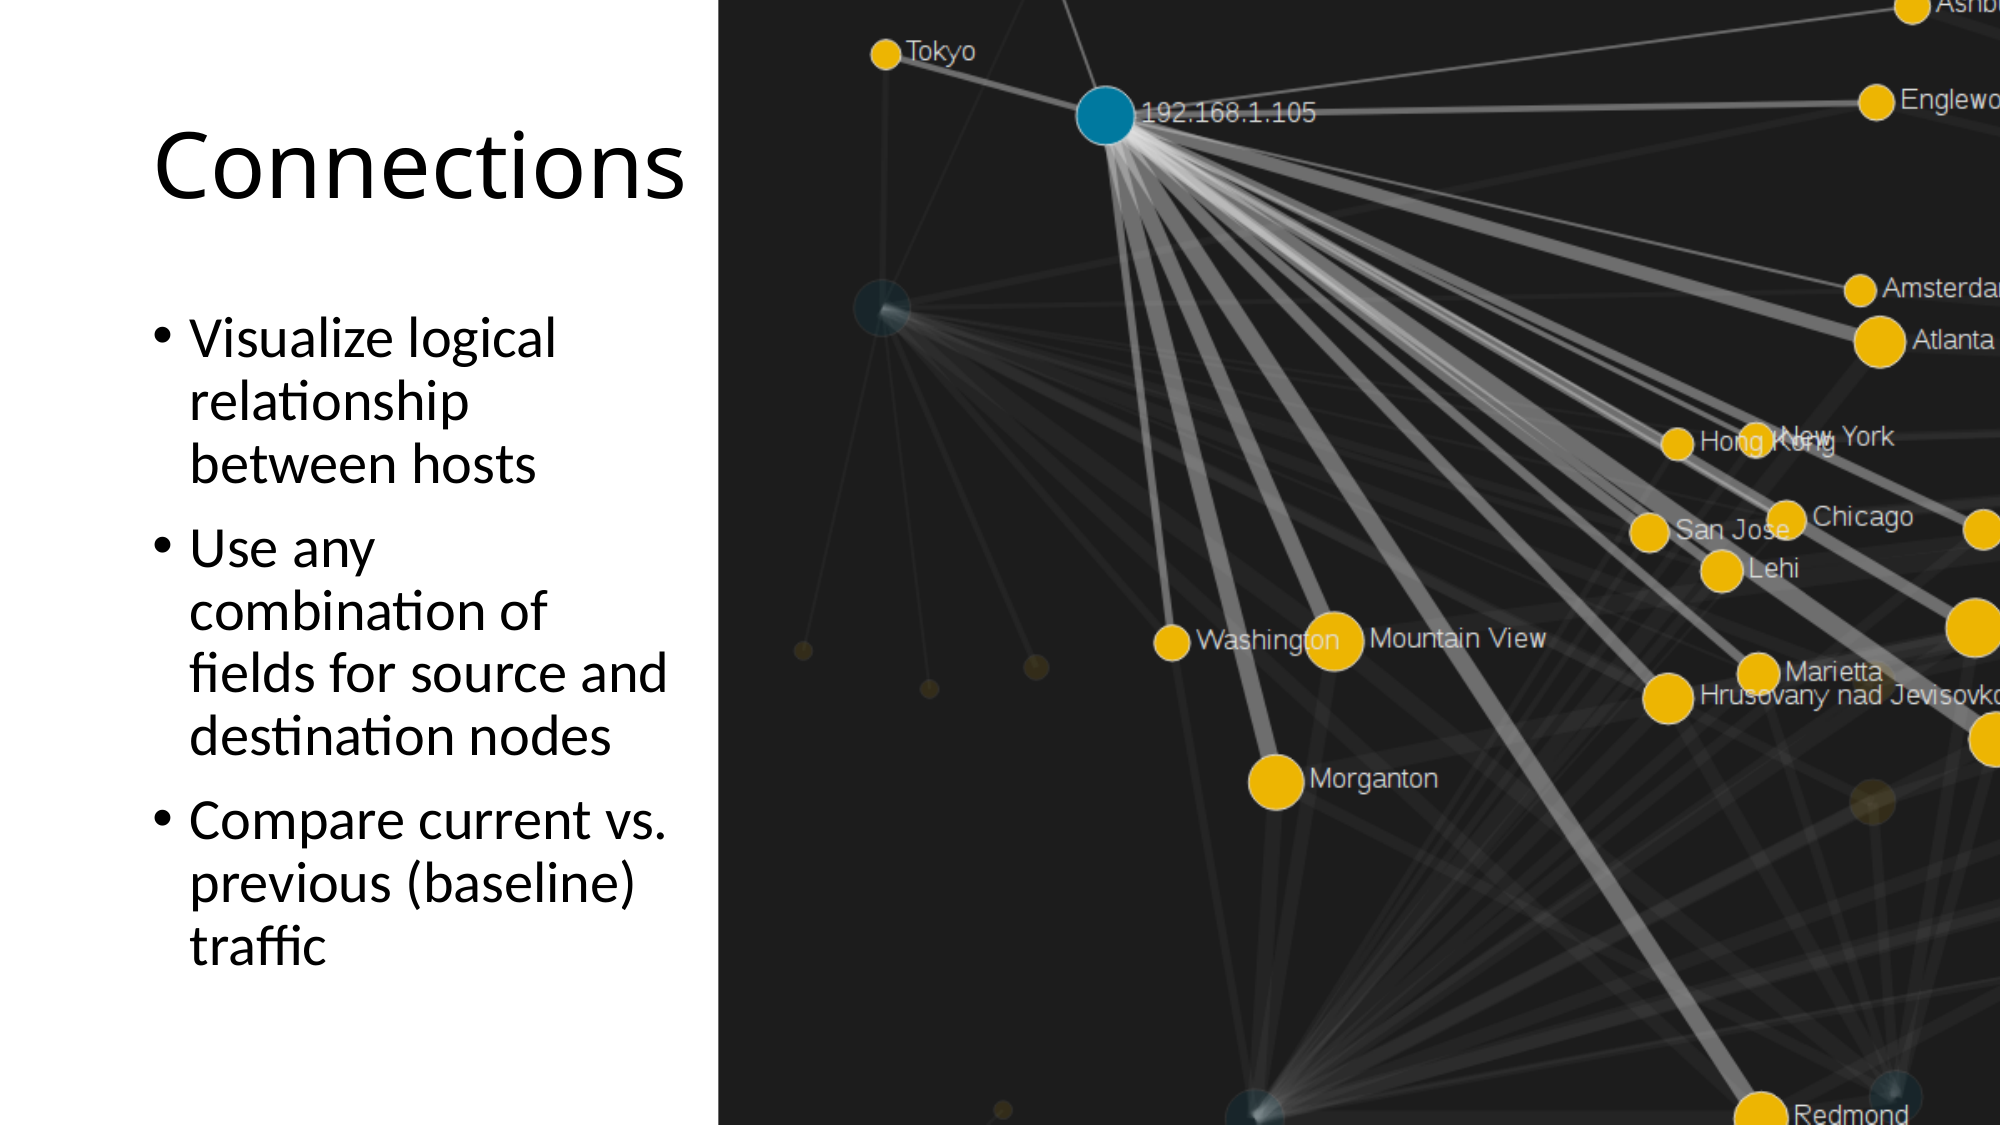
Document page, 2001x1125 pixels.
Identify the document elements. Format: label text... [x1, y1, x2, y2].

list Visualize logical relationship between hosts Use any combination of fields for source and destination nodes Compare current vs. previous (baseline) traffic [137, 299, 697, 1014]
title Connections [137, 59, 718, 278]
picture [718, 0, 2000, 1125]
